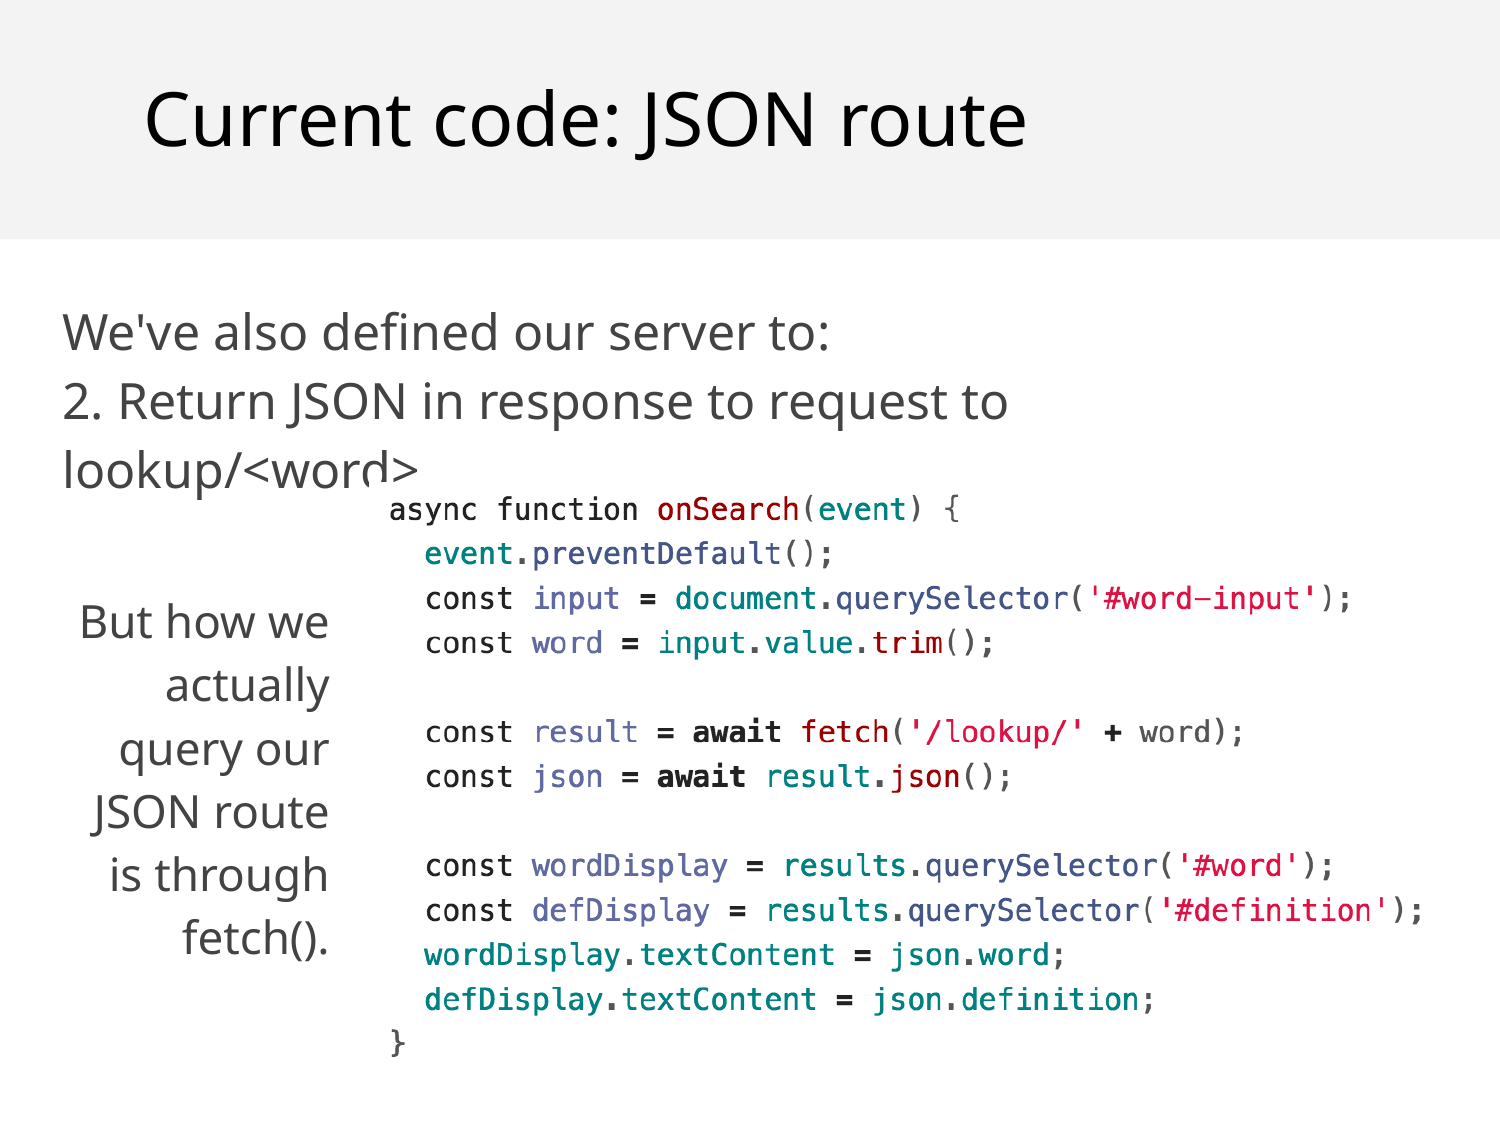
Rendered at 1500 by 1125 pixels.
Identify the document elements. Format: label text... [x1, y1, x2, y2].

title Current code: JSON route [128, 56, 1372, 183]
list But how we actually query our JSON route is through fetch(). [46, 569, 345, 967]
picture [369, 482, 1433, 1078]
list We've also defined our server to: 2. Return JSON in response to request to lookup/<word> [47, 276, 1372, 443]
